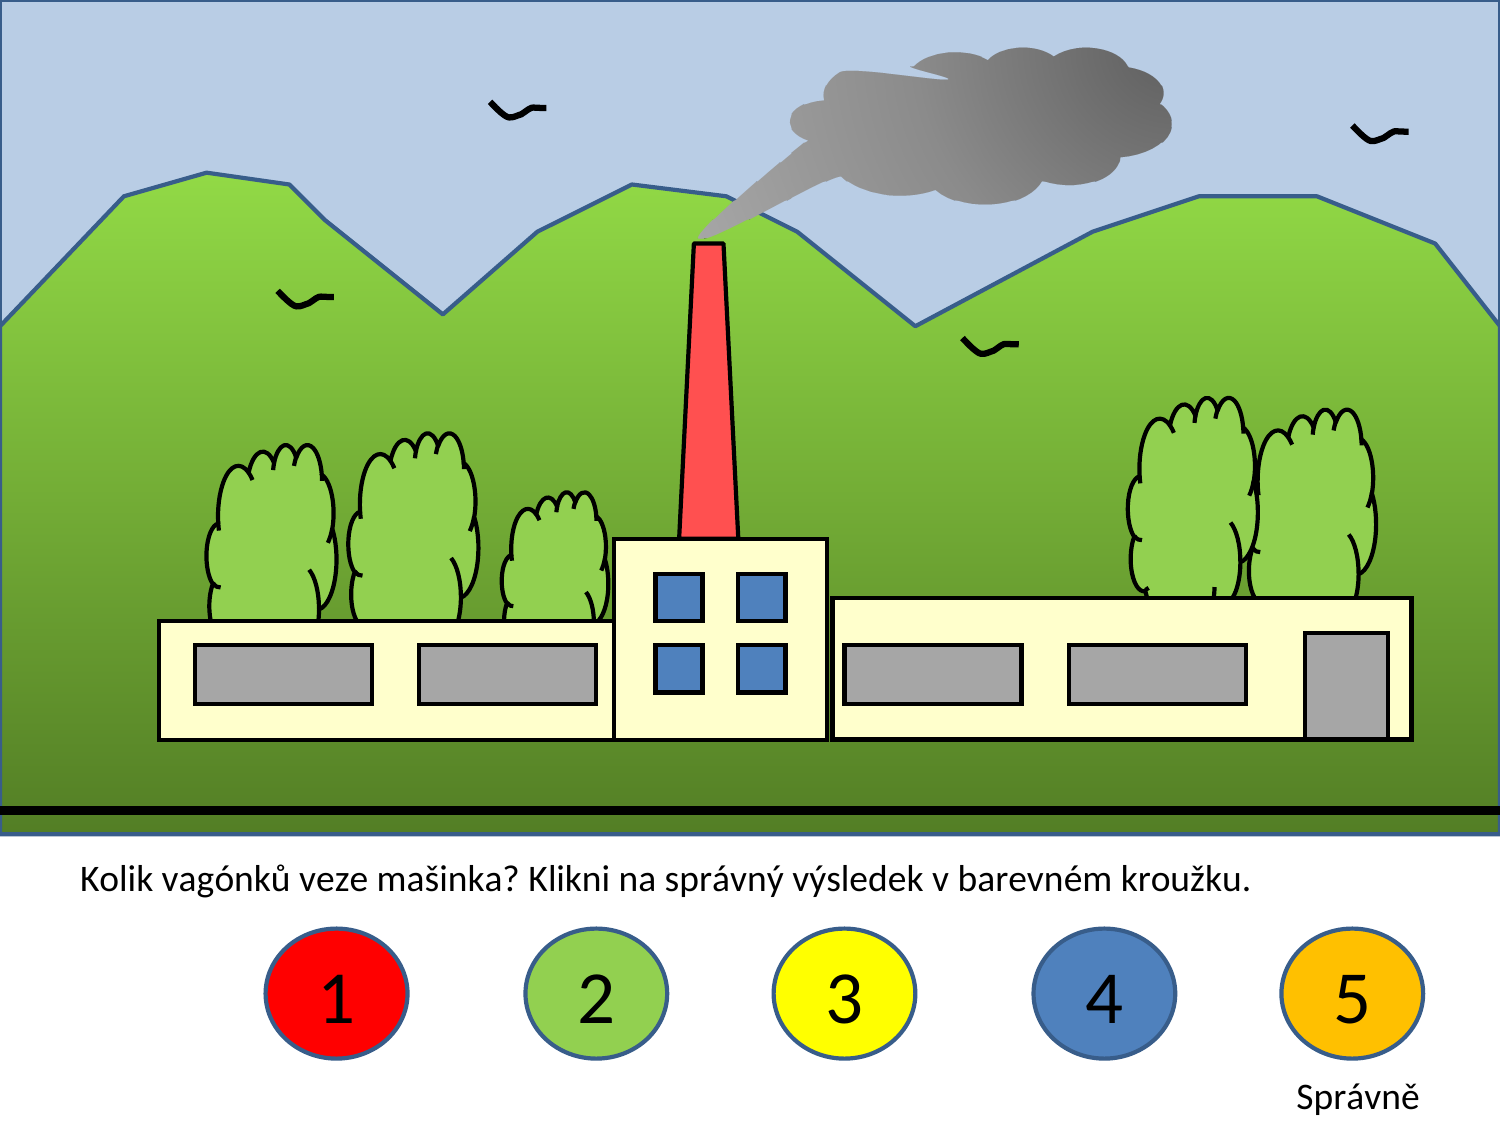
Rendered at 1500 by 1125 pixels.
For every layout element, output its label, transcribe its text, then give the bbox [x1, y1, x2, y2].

text_box [0, 815, 1500, 835]
text_box 3 [773, 928, 916, 1059]
text_box 4 [1033, 928, 1176, 1059]
text_box Kolik vagónků veze mašinka? Klikni na správný výsledek v barevném kroužku. [65, 846, 1268, 907]
text_box 5 [1281, 928, 1424, 1059]
text_box 2 [525, 928, 668, 1059]
text_box Správně [1281, 1064, 1435, 1125]
picture [697, 47, 1172, 239]
text_box 1 [265, 928, 408, 1059]
text_box [0, 0, 1500, 806]
